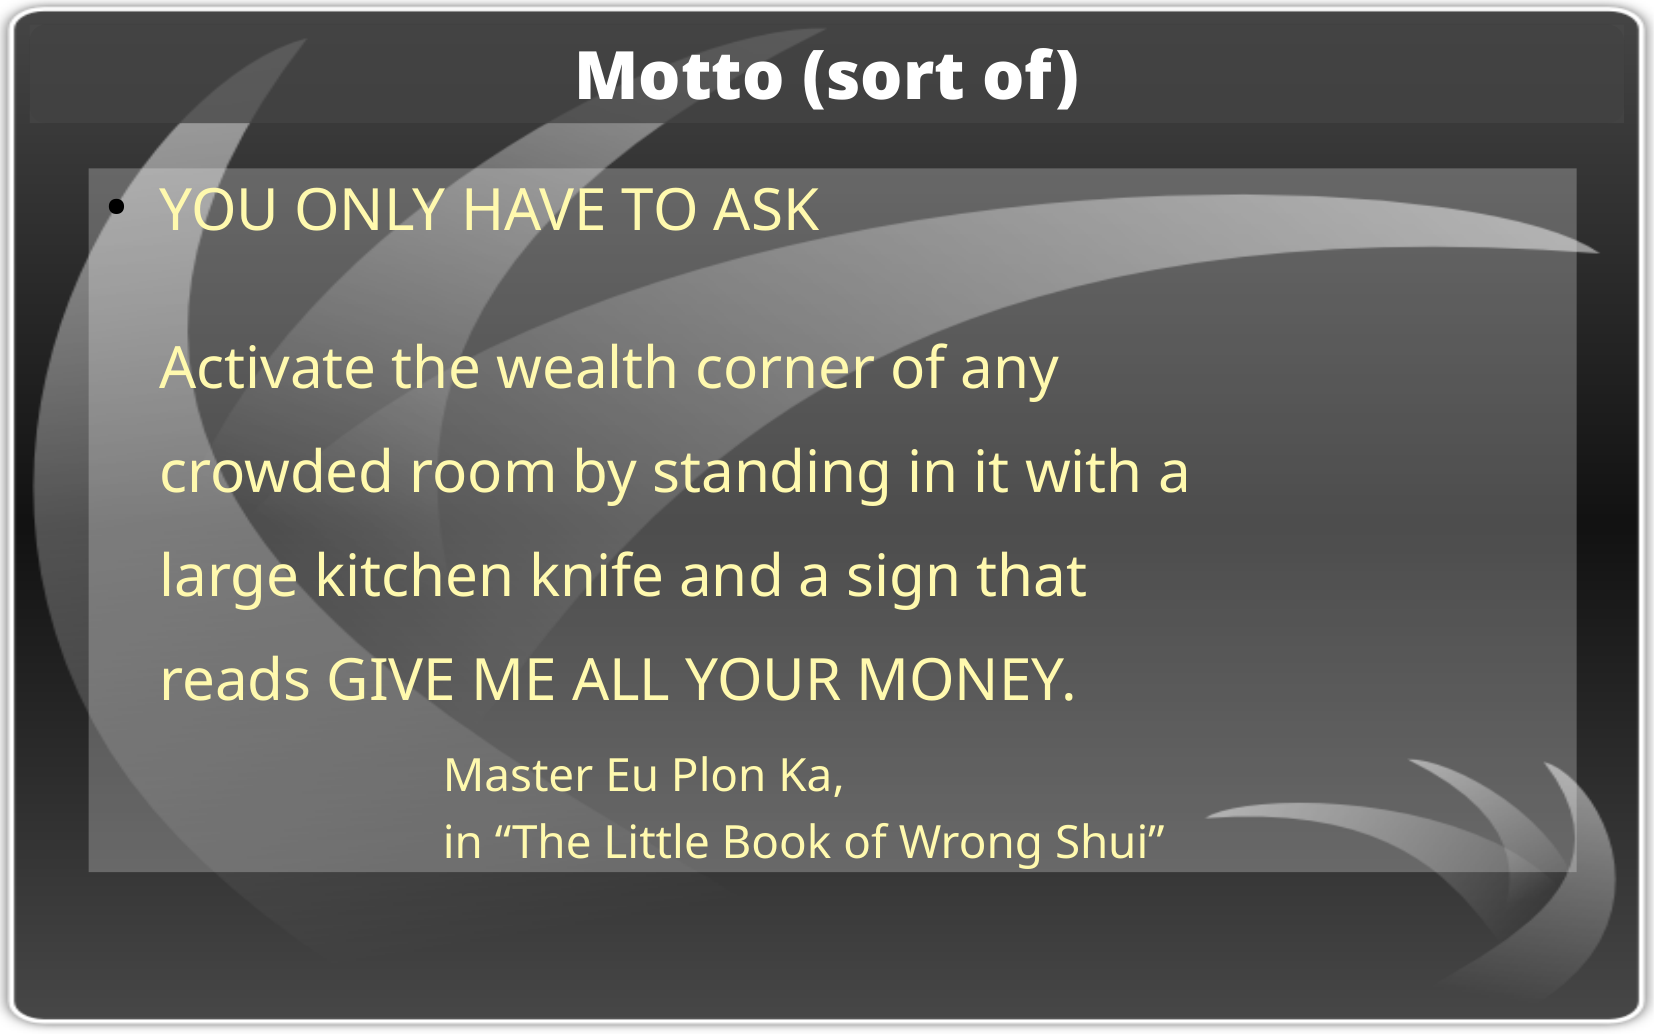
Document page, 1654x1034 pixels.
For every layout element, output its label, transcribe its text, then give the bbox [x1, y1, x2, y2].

title Motto (sort of) [29, 24, 1625, 124]
picture [0, 0, 1654, 1034]
list YOU ONLY HAVE TO ASK Activate the wealth corner of any crowded room by standing in it with a large kitchen knife and a sign that reads GIVE ME ALL YOUR MONEY. Master Eu Plon Ka, in “The Little Book of Wrong Shui” [88, 168, 1577, 854]
